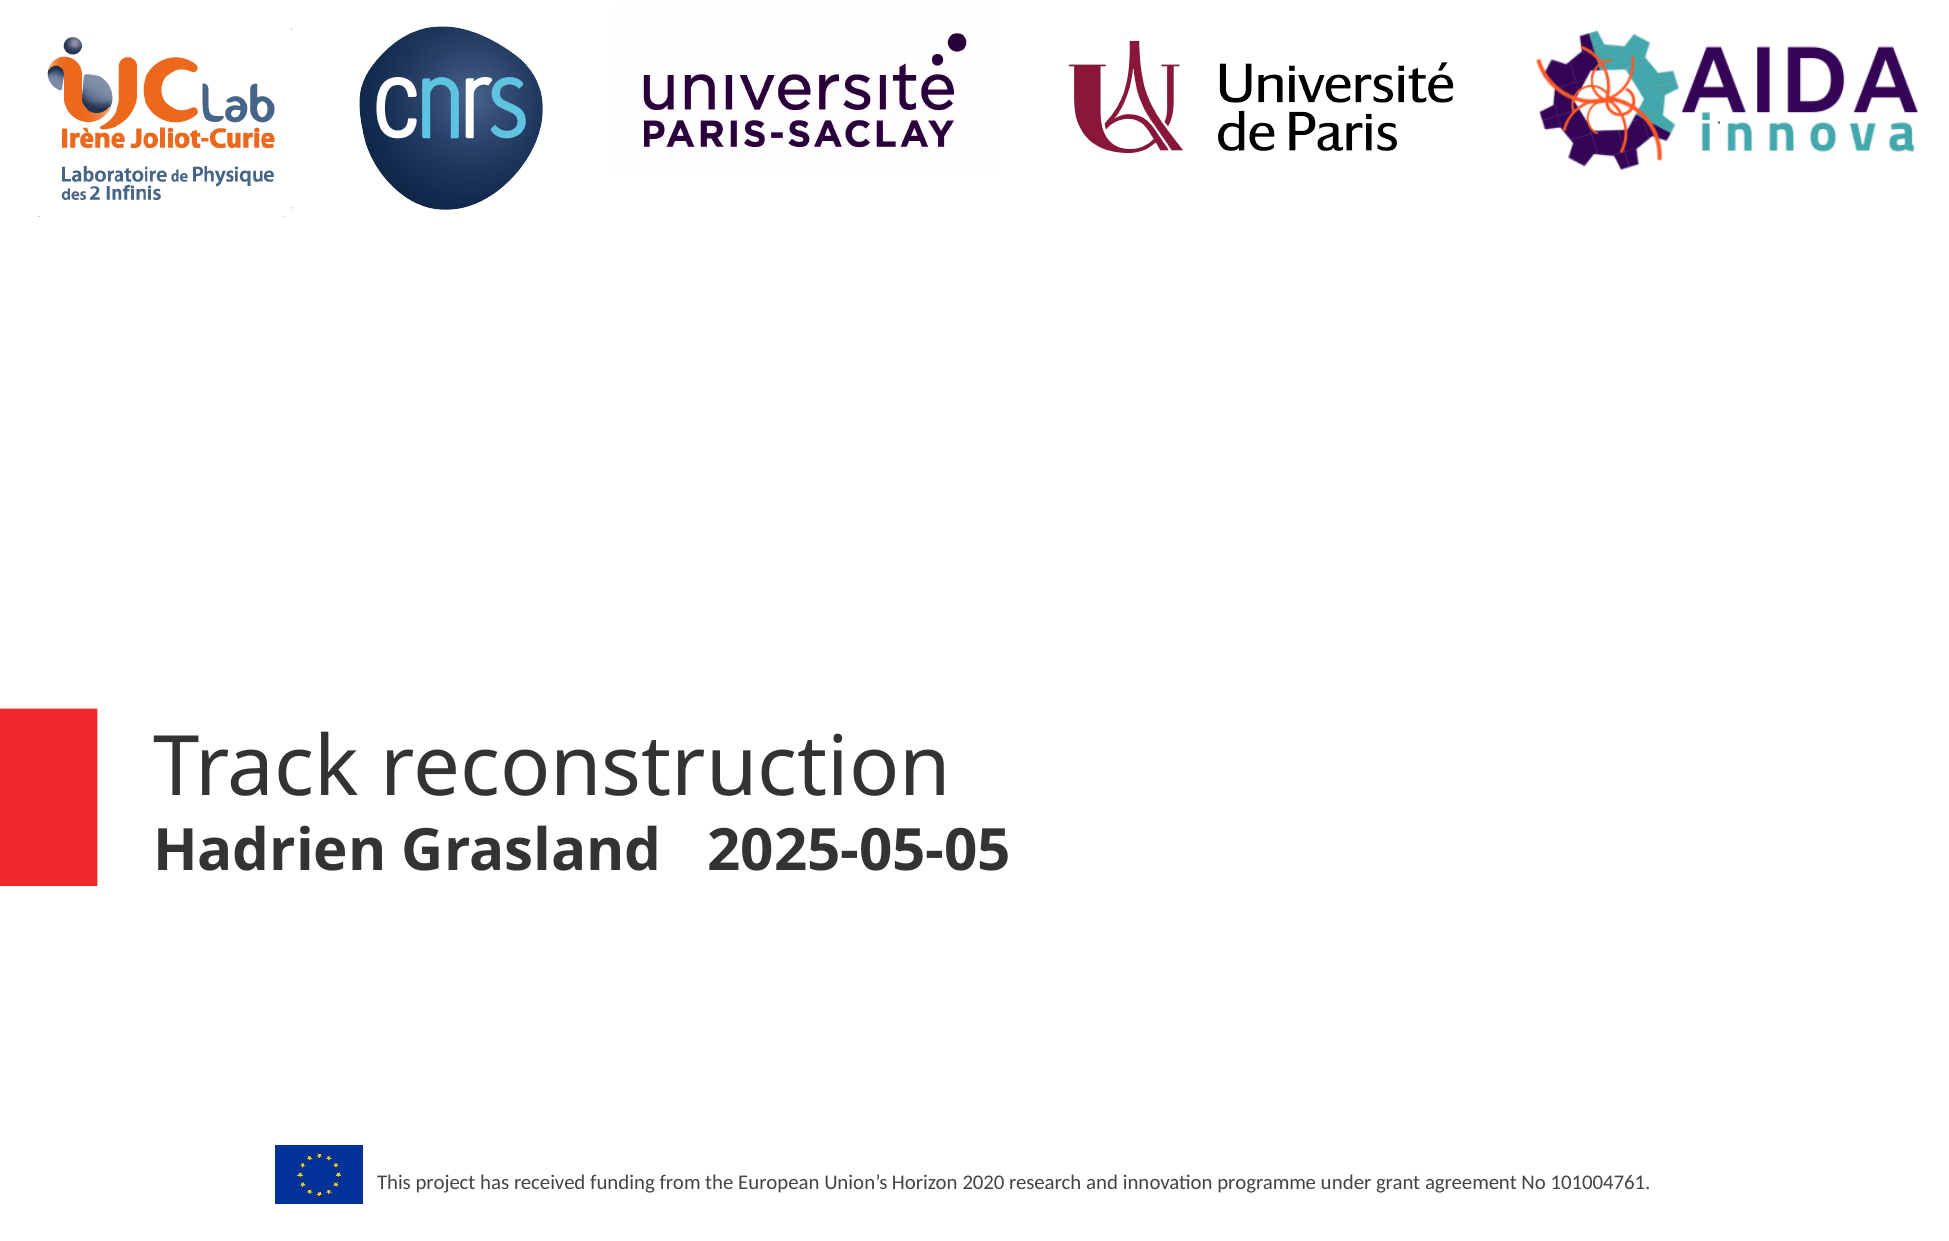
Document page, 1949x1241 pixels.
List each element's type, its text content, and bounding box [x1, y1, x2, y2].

picture [1529, 5, 1938, 189]
picture [29, 19, 292, 217]
picture [275, 1145, 363, 1204]
text_box This project has received funding from the European Union’s Horizon 2020 research and innovation programme under grant agreement No 101004761. [363, 1160, 1713, 1201]
title Track reconstruction Hadrien Grasland 2025-05-05 [153, 708, 1810, 886]
picture [354, 21, 548, 216]
picture [613, 3, 996, 177]
picture [1039, 14, 1486, 185]
